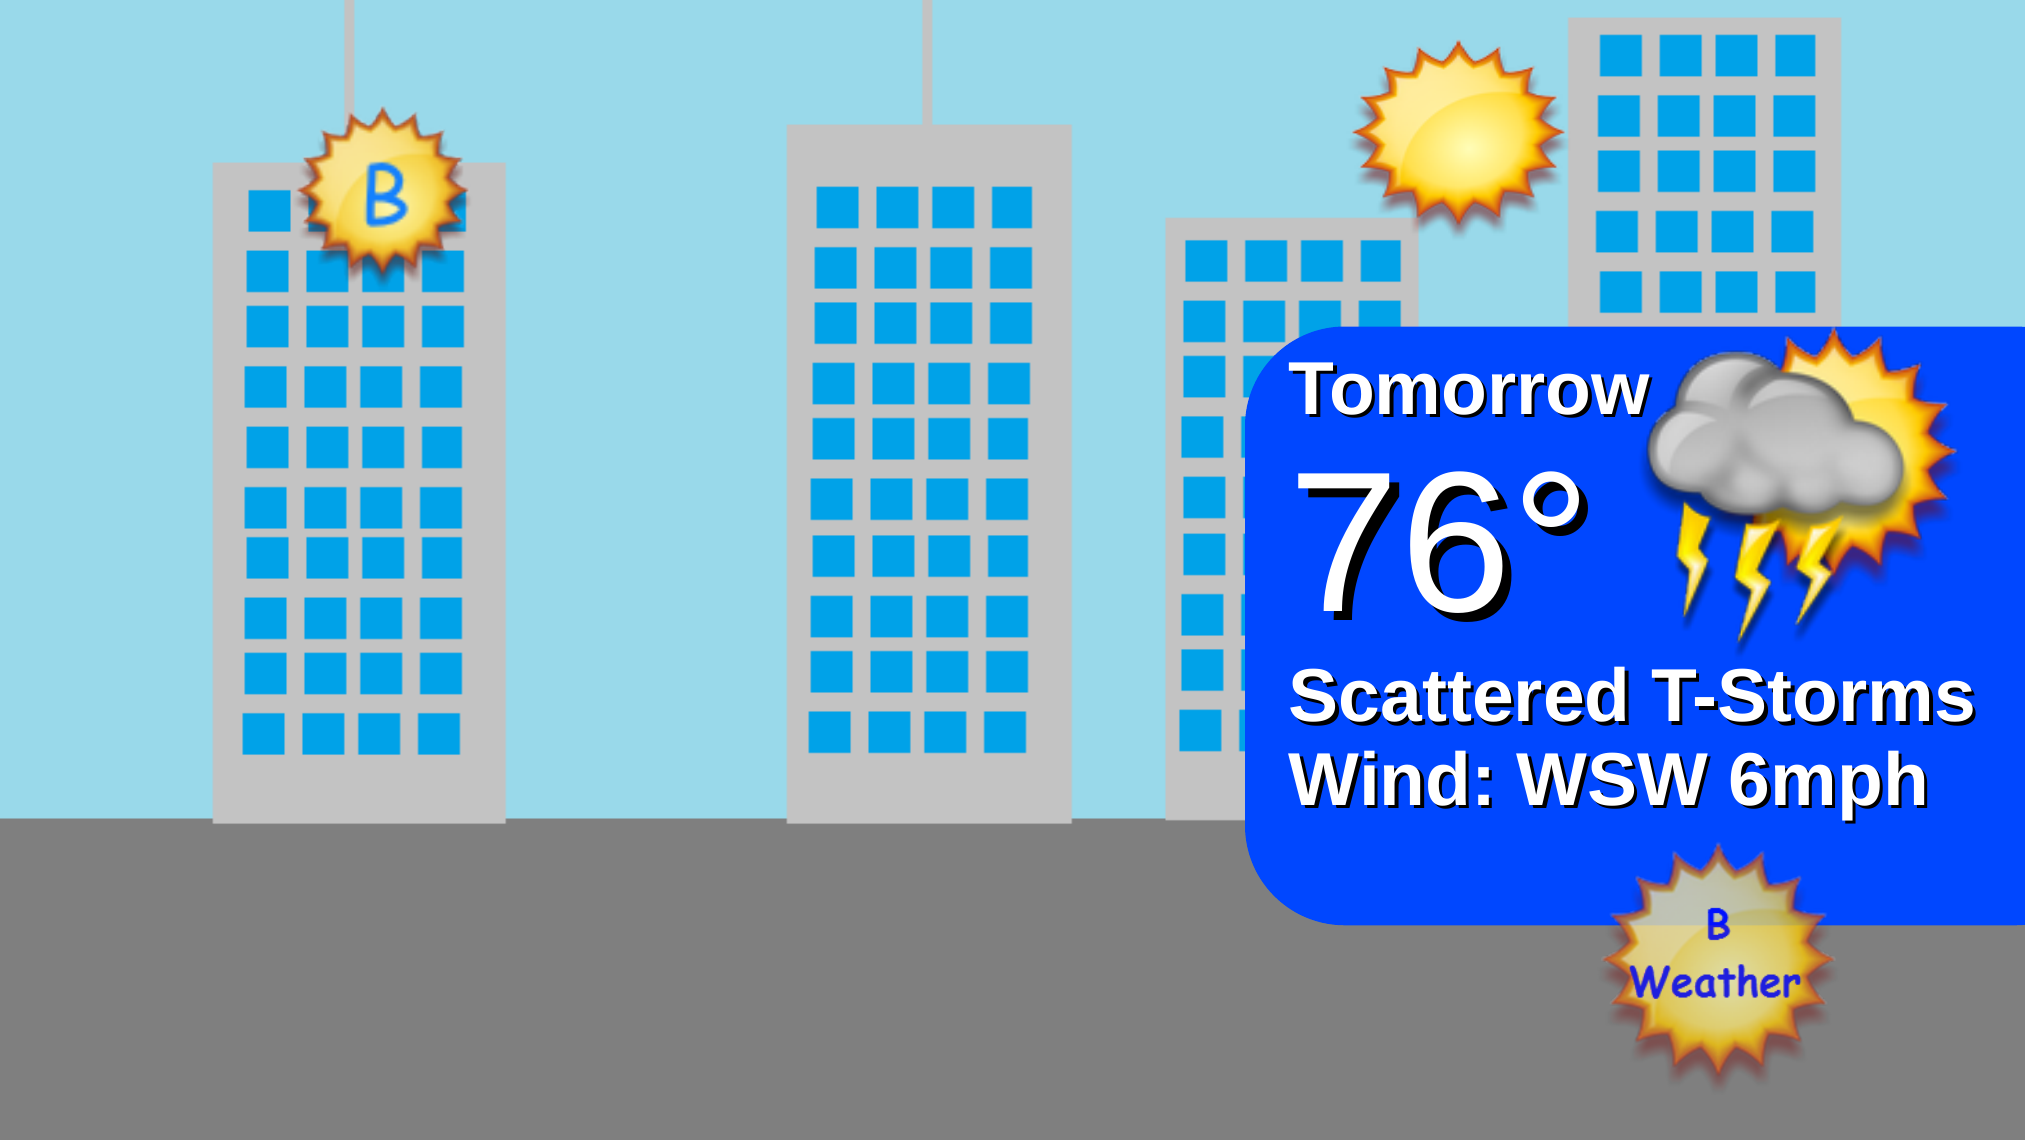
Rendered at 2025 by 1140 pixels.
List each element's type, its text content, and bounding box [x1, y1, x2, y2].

picture [0, 0, 2025, 1140]
text_box Tomorrow 76° Scattered T-Storms Wind: WSW 6mph [1245, 326, 2025, 926]
